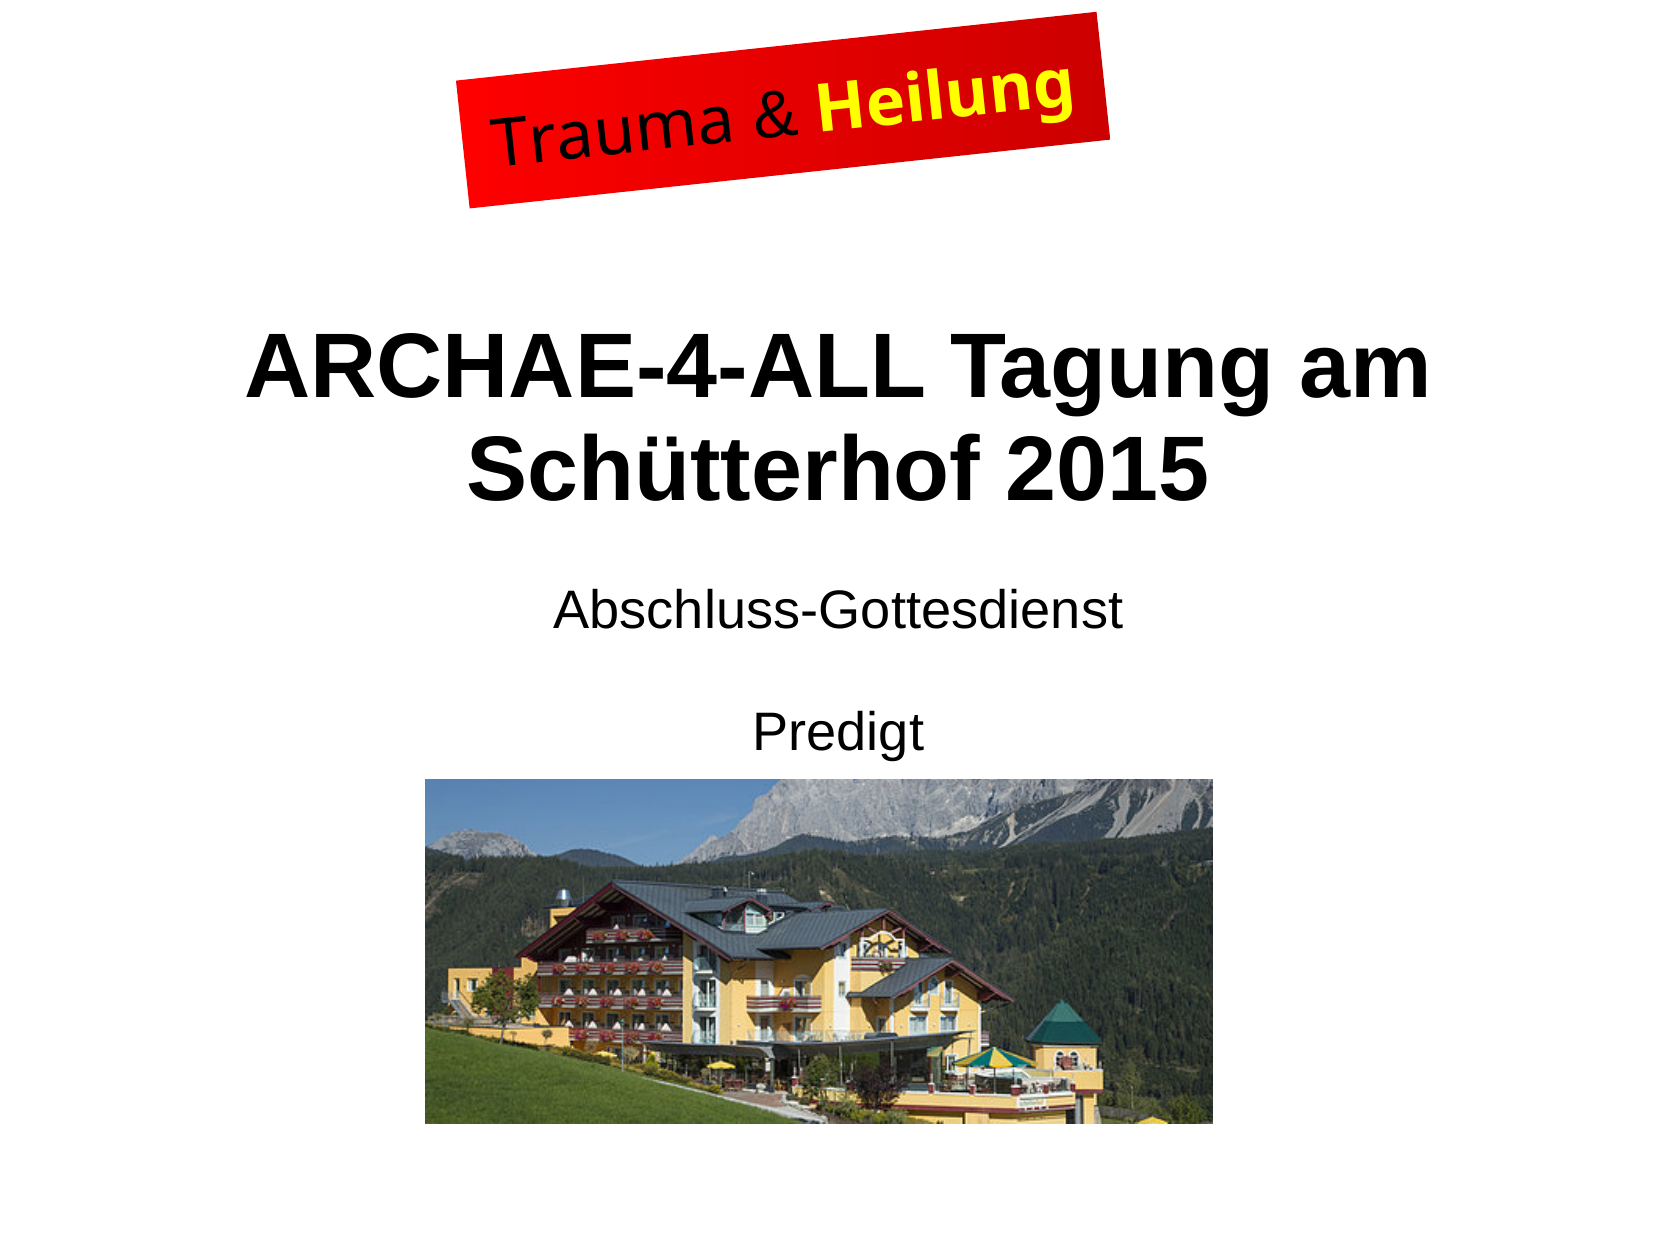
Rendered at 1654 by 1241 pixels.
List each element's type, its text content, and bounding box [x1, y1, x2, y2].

text_box ARCHAE-4-ALL Tagung am Schütterhof 2015 Abschluss-Gottesdienst Predigt [177, 307, 1501, 770]
picture [425, 779, 1213, 1124]
title Trauma & Heilung [455, 11, 1111, 209]
